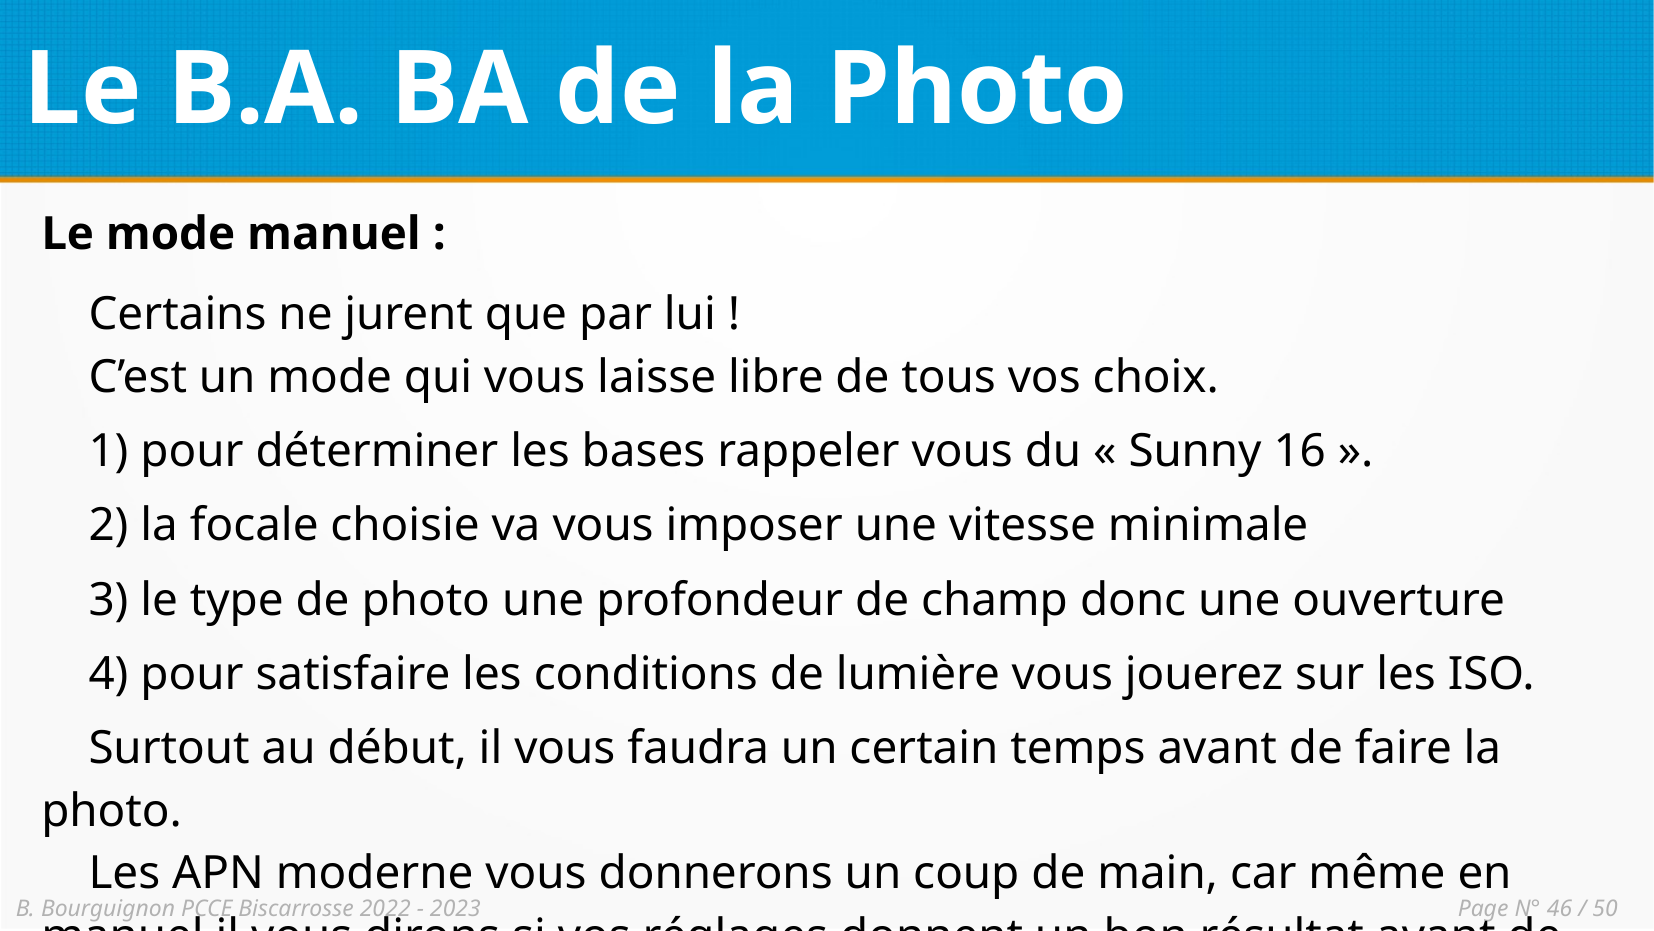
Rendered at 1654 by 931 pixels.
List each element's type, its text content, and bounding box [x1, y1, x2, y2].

text_box Le mode manuel : Certains ne jurent que par lui ! C’est un mode qui vous laisse libre de tous vos choix. pour déterminer les bases rappeler vous du « Sunny 16 ». la focale choisie va vous imposer une vitesse minimale le type de photo une profondeur de champ donc une ouverture pour satisfaire les conditions de lumière vous jouerez sur les ISO. Surtout au début, il vous faudra un certain temps avant de faire la photo. Les APN moderne vous donnerons un coup de main, car même en manuel il vous dirons si vos réglages donnent un bon résultat avant de déclencher. [35, 194, 1607, 859]
title Le B.A. BA de la Photo [23, 11, 1630, 154]
picture [0, 175, 1654, 931]
